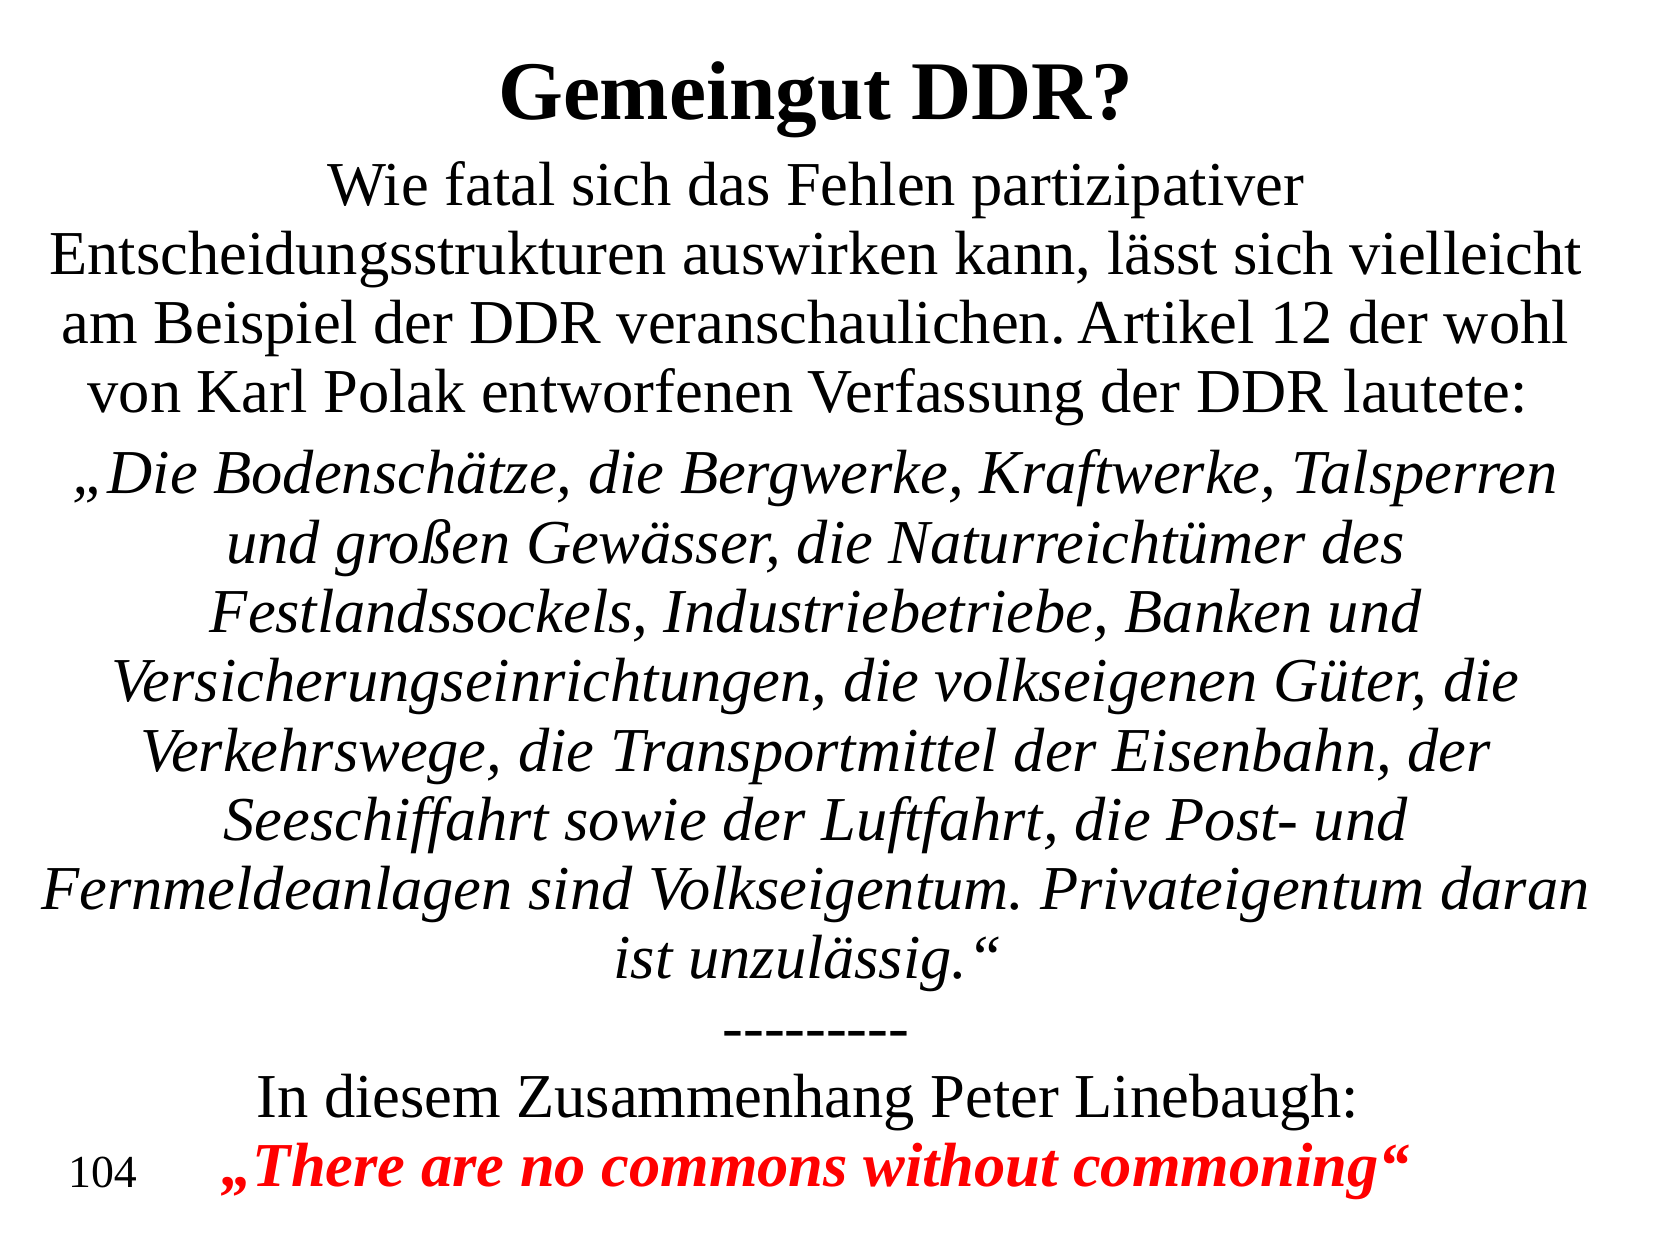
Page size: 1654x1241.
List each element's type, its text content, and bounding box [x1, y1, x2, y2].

text_box <Foliennummer> [0, 1139, 278, 1206]
text_box Gemeingut DDR? Wie fatal sich das Fehlen partizipativer Entscheidungsstrukturen auswirken kann, lässt sich vielleicht am Beispiel der DDR veranschaulichen. Artikel 12 der wohl von Karl Polak entworfenen Verfassung der DDR lautete: „Die Bodenschätze, die Bergwerke, Kraftwerke, Talsperren und großen Gewässer, die Naturreichtümer des Festlandssockels, Industriebetriebe, Banken und Versicherungseinrichtungen, die volkseigenen Güter, die Verkehrswege, die Transportmittel der Eisenbahn, der Seeschiffahrt sowie der Luftfahrt, die Post- und Fernmeldeanlagen sind Volkseigentum. Privateigentum daran ist unzulässig.“ --------- In diesem Zusammenhang Peter Linebaugh: „There are no commons without commoning“ [26, 37, 1628, 1212]
